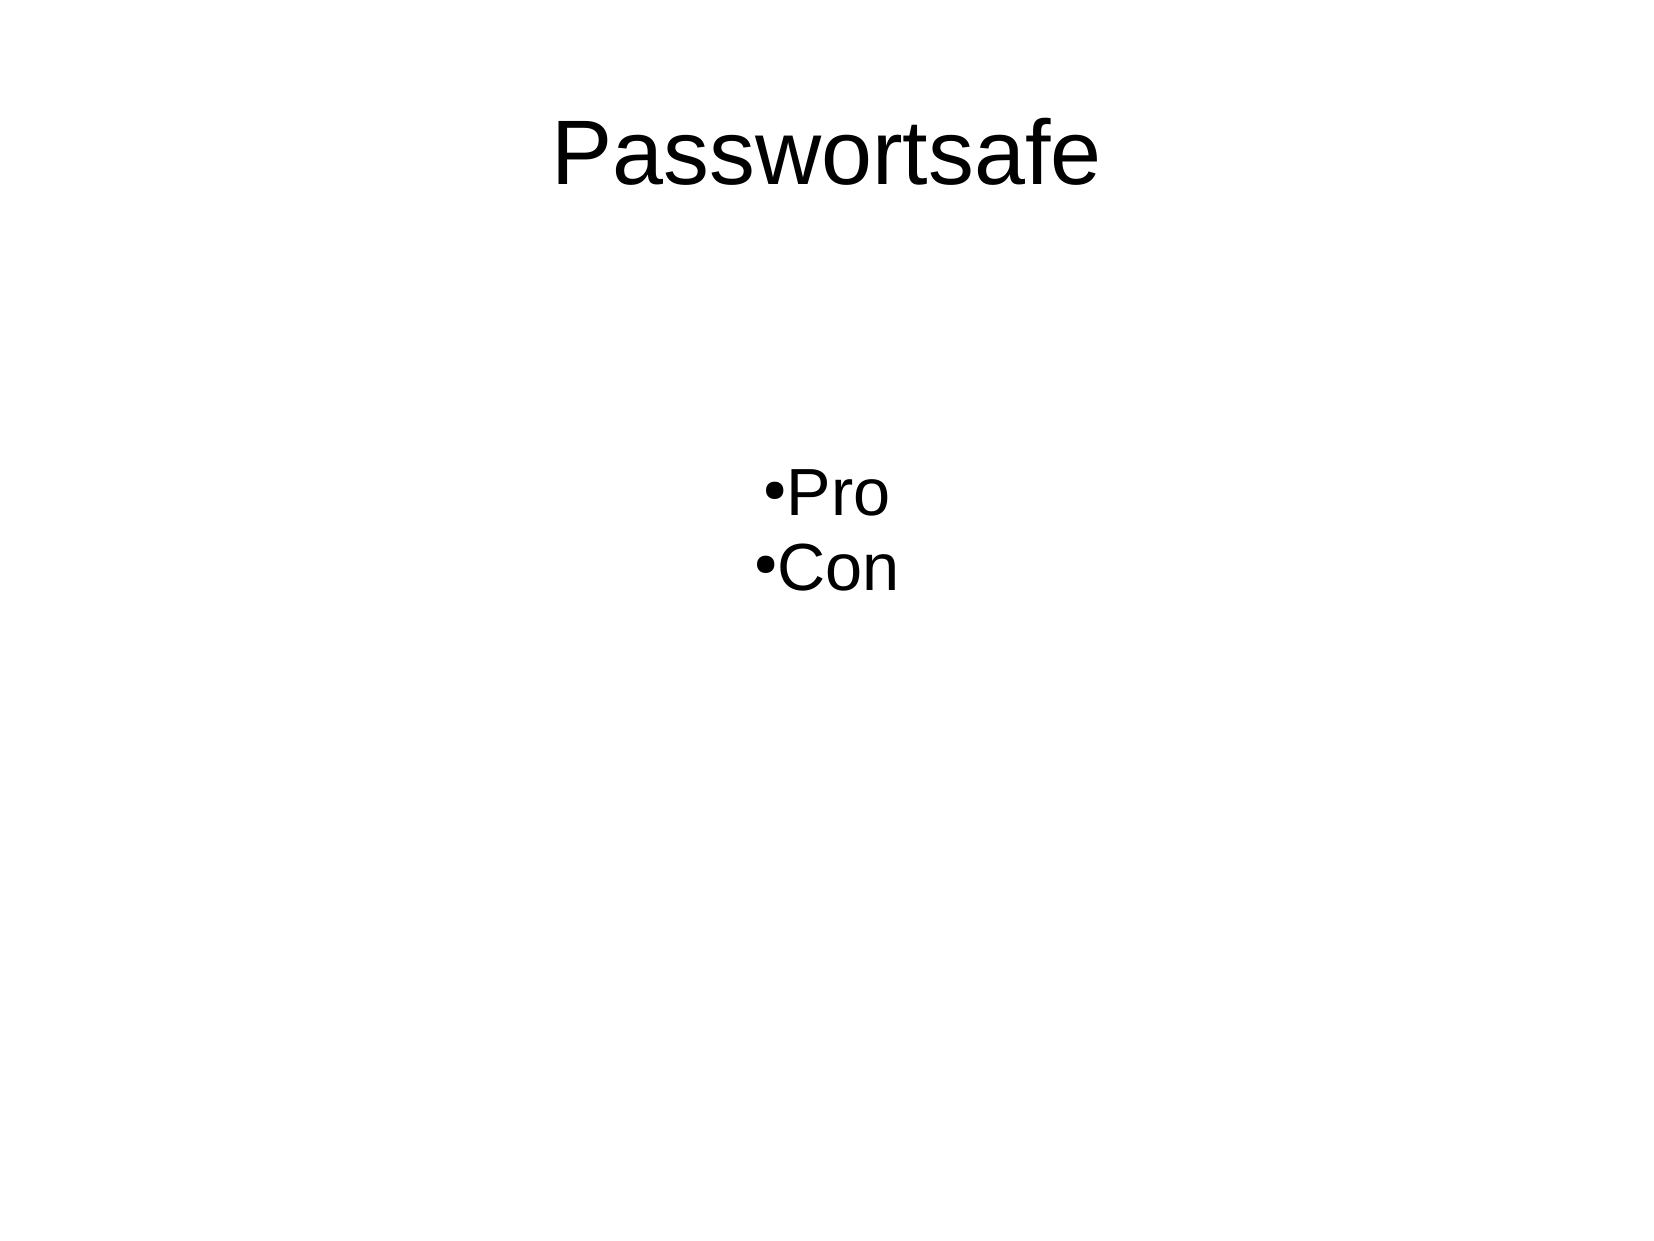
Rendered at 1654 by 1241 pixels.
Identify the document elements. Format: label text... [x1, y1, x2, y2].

subtitle Pro Con [82, 257, 1571, 1010]
title Passwortsafe [82, 49, 1571, 257]
